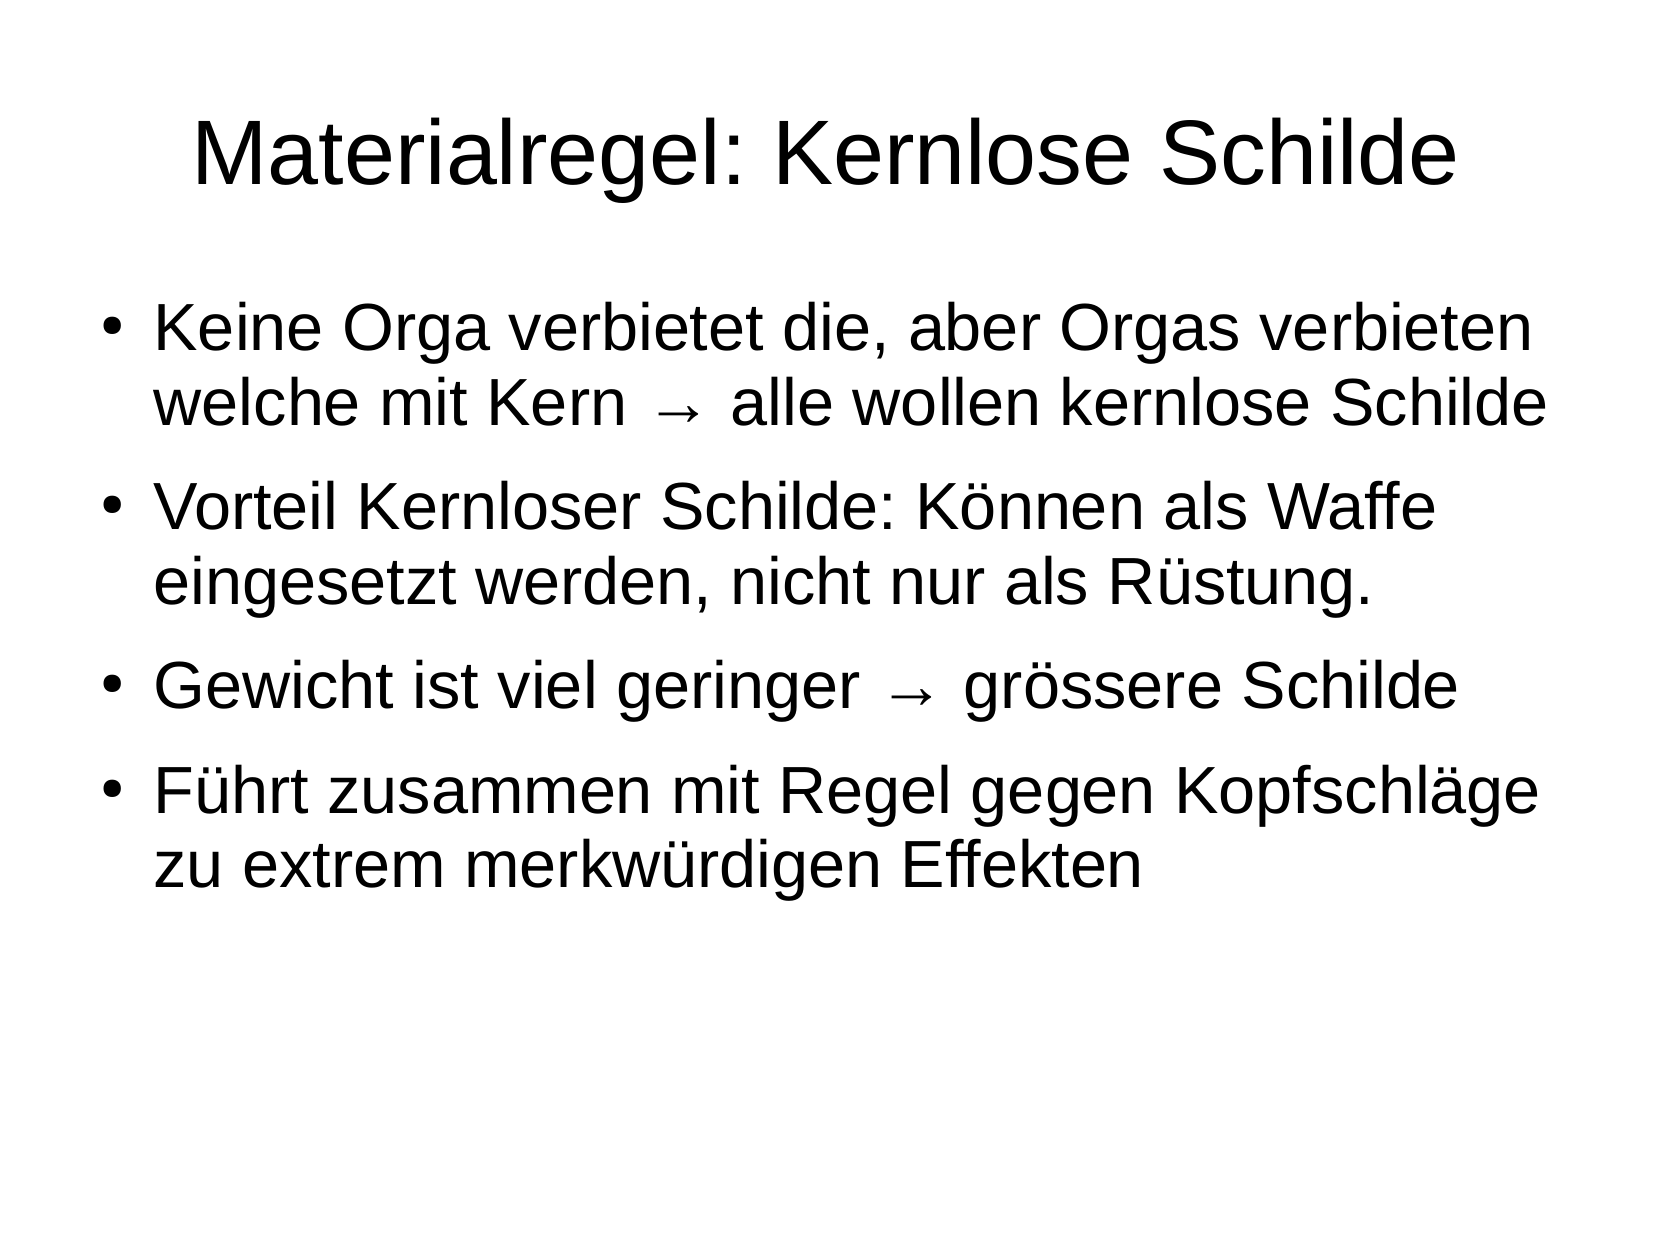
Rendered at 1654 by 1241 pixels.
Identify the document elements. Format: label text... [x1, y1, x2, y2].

title Materialregel: Kernlose Schilde [82, 49, 1571, 257]
list Keine Orga verbietet die, aber Orgas verbieten welche mit Kern → alle wollen kernlose Schilde Vorteil Kernloser Schilde: Können als Waffe eingesetzt werden, nicht nur als Rüstung. Gewicht ist viel geringer → grössere Schilde Führt zusammen mit Regel gegen Kopfschläge zu extrem merkwürdigen Effekten [82, 290, 1571, 1010]
